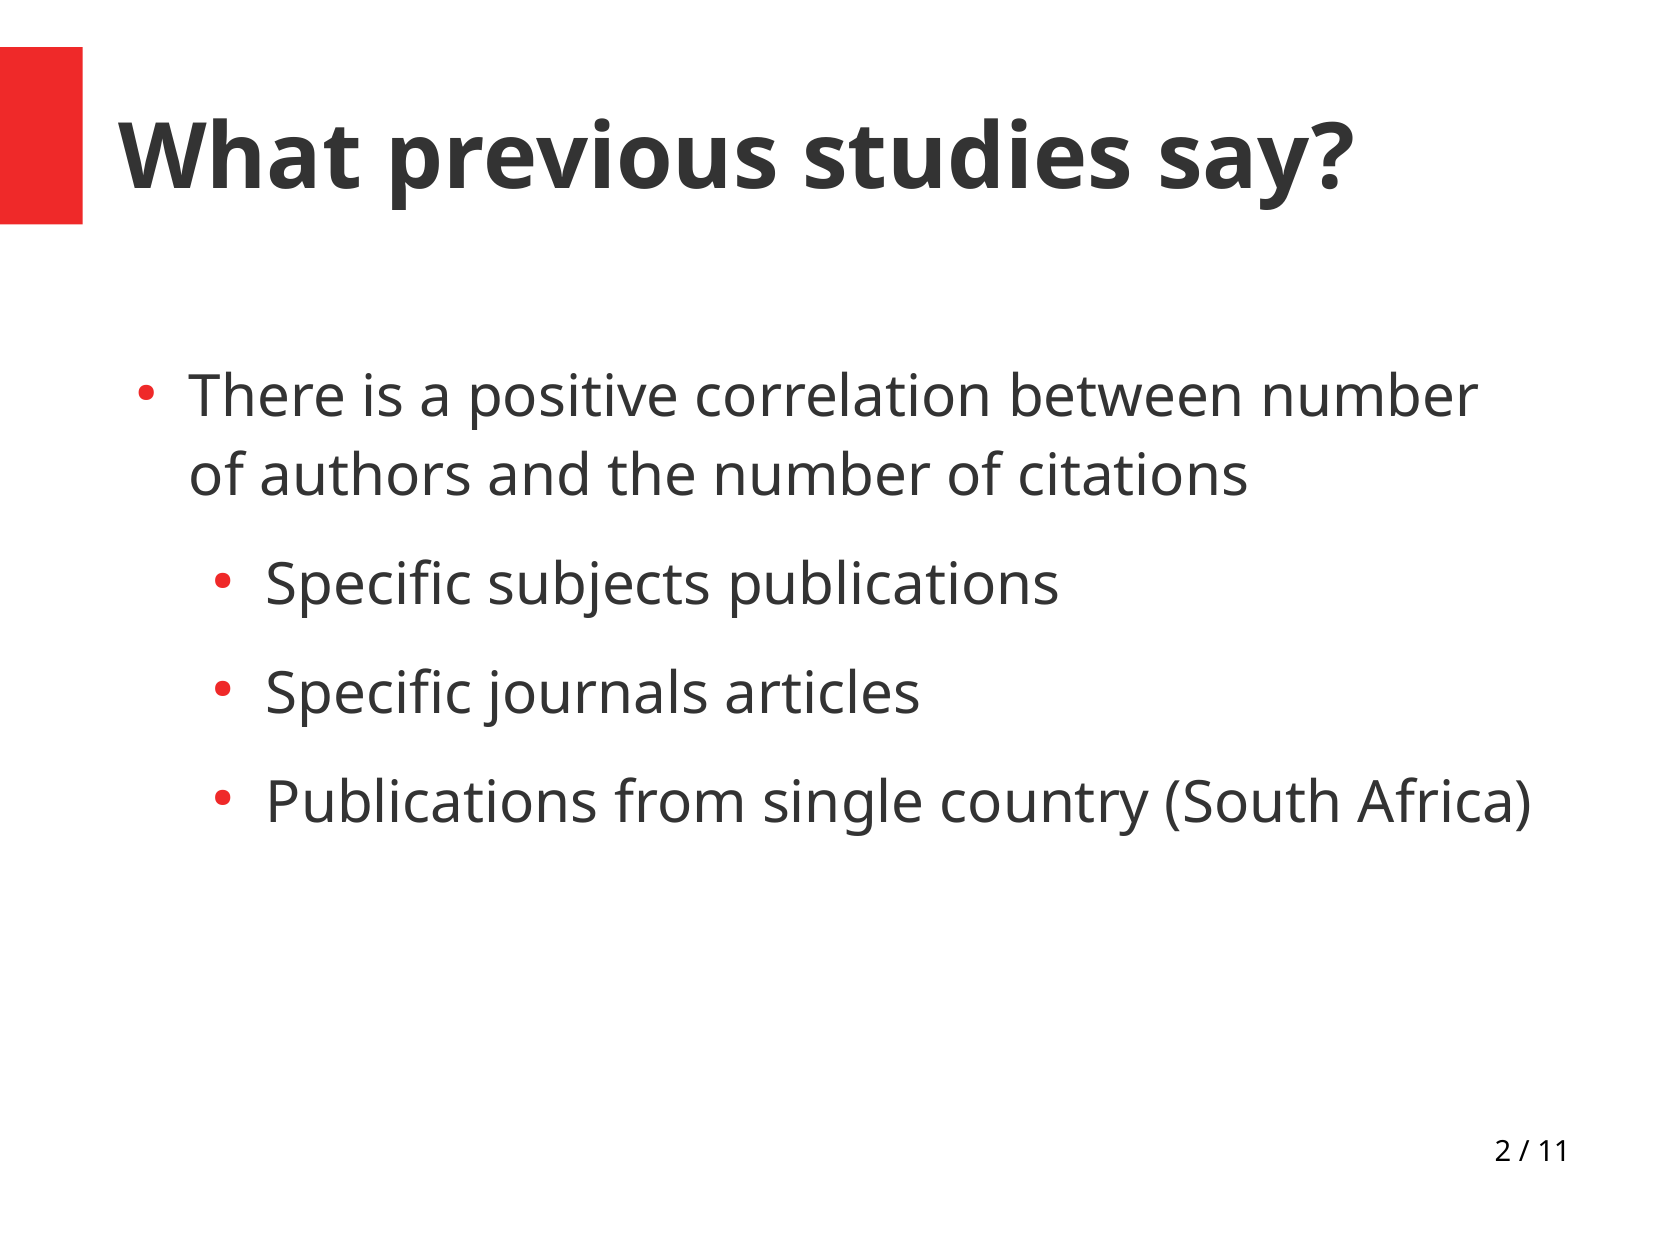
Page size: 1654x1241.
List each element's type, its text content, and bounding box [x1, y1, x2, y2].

list There is a positive correlation between number of authors and the number of citations Specific subjects publications Specific journals articles Publications from single country (South Africa) [118, 354, 1536, 1074]
title What previous studies say? [118, 49, 1571, 257]
